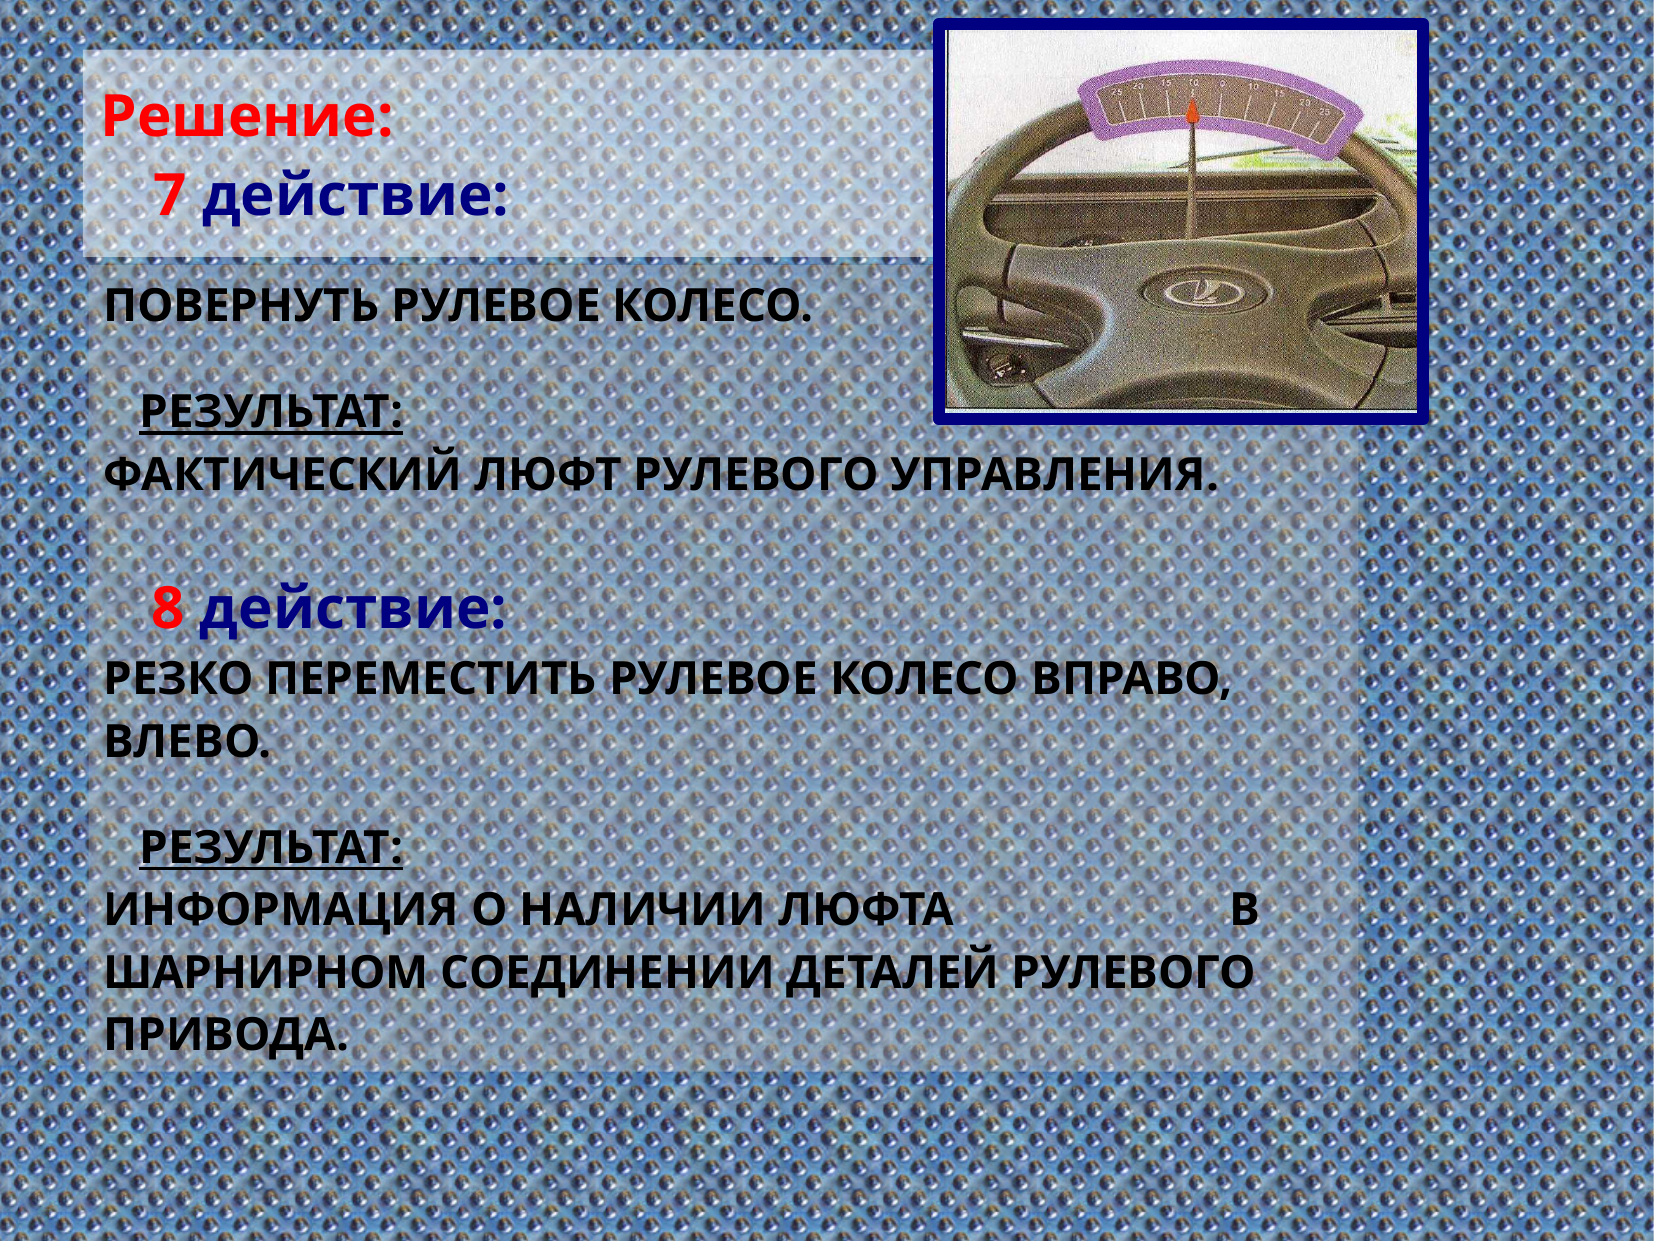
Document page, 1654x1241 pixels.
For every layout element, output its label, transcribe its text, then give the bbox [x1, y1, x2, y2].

text_box ПОВЕРНУТЬ РУЛЕВОЕ КОЛЕСО. РЕЗУЛЬТАТ: ФАКТИЧЕСКИЙ ЛЮФТ РУЛЕВОГО УПРАВЛЕНИЯ. 8 действие: РЕЗКО ПЕРЕМЕСТИТЬ РУЛЕВОЕ КОЛЕСО ВПРАВО, ВЛЕВО. РЕЗУЛЬТАТ: ИНФОРМАЦИЯ О НАЛИЧИИ ЛЮФТА В ШАРНИРНОМ СОЕДИНЕНИИ ДЕТАЛЕЙ РУЛЕВОГО ПРИВОДА. [88, 265, 1359, 1063]
title Решение: 7 действие: [82, 49, 933, 257]
picture [0, 0, 1654, 1241]
